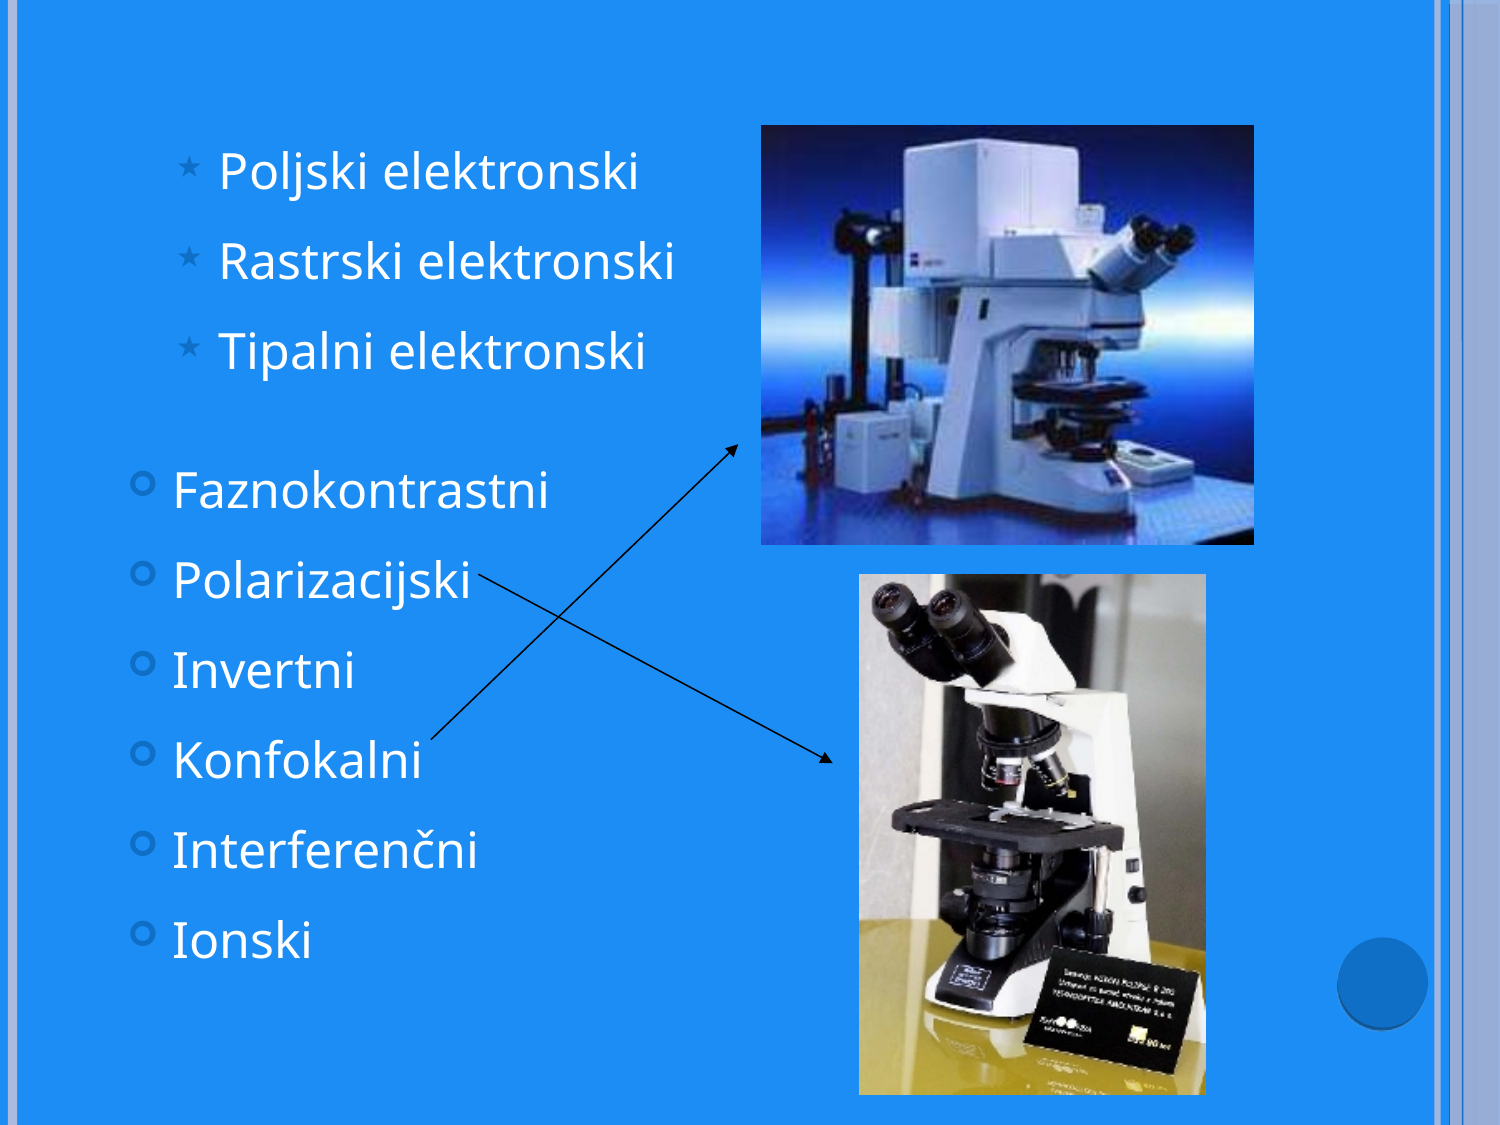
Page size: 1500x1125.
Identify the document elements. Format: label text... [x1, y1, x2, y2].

picture [761, 125, 1254, 545]
text_box Poljski elektronski Rastrski elektronski Tipalni elektronski [159, 101, 894, 421]
list Faznokontrastni Polarizacijski Invertni Konfokalni Interferenčni Ionski [112, 420, 859, 1035]
picture [859, 574, 1206, 1095]
